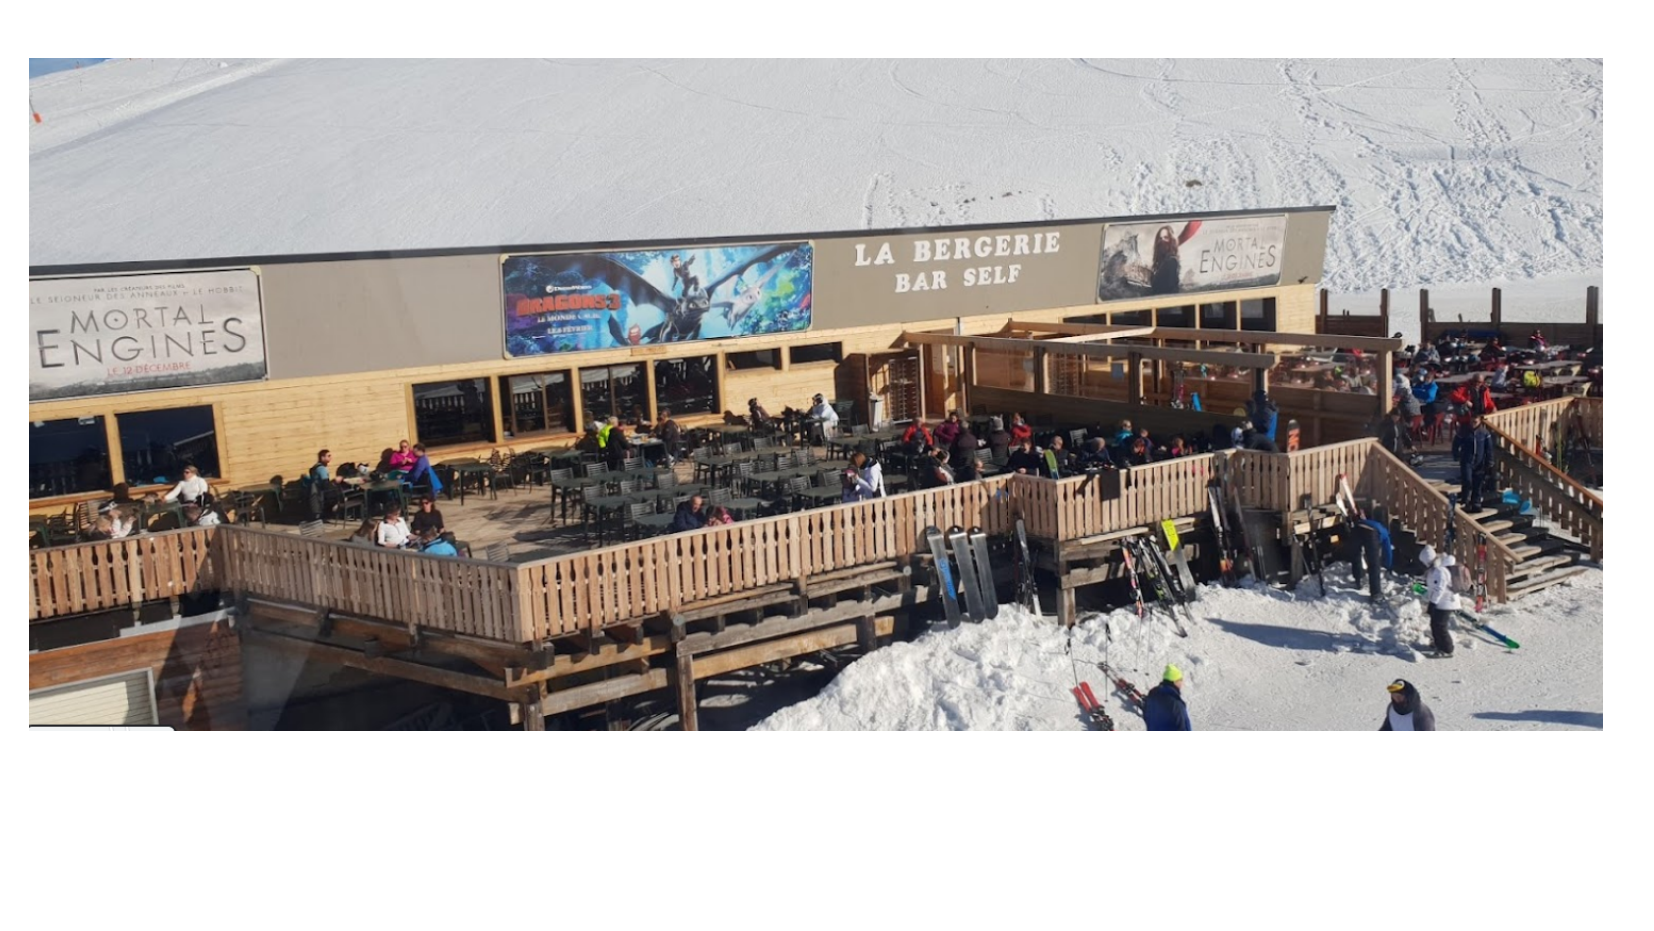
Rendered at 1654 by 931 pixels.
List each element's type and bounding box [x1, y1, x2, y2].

picture [29, 58, 1603, 731]
